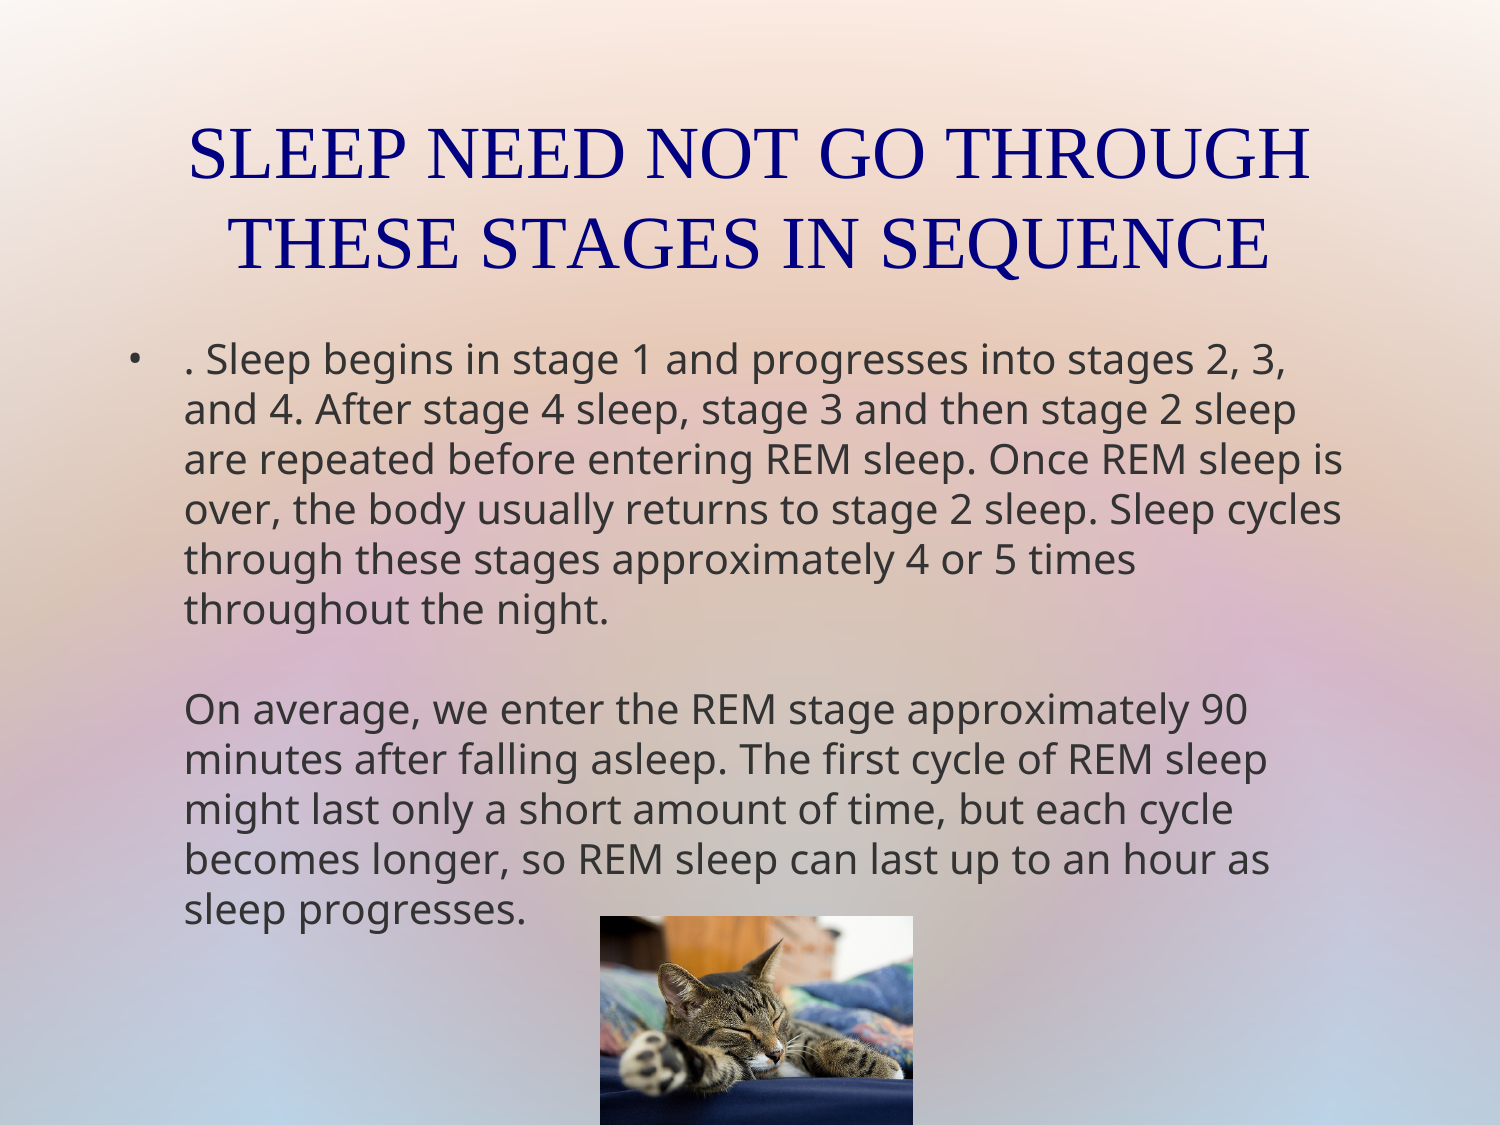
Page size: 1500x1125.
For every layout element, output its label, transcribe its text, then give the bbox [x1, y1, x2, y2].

list . Sleep begins in stage 1 and progresses into stages 2, 3, and 4. After stage 4 sleep, stage 3 and then stage 2 sleep are repeated before entering REM sleep. Once REM sleep is over, the body usually returns to stage 2 sleep. Sleep cycles through these stages approximately 4 or 5 times throughout the night. On average, we enter the REM stage approximately 90 minutes after falling asleep. The first cycle of REM sleep might last only a short amount of time, but each cycle becomes longer, so REM sleep can last up to an hour as sleep progresses. [112, 324, 1388, 1002]
picture [0, 0, 1500, 1125]
title SLEEP NEED NOT GO THROUGH THESE STAGES IN SEQUENCE [112, 96, 1388, 292]
